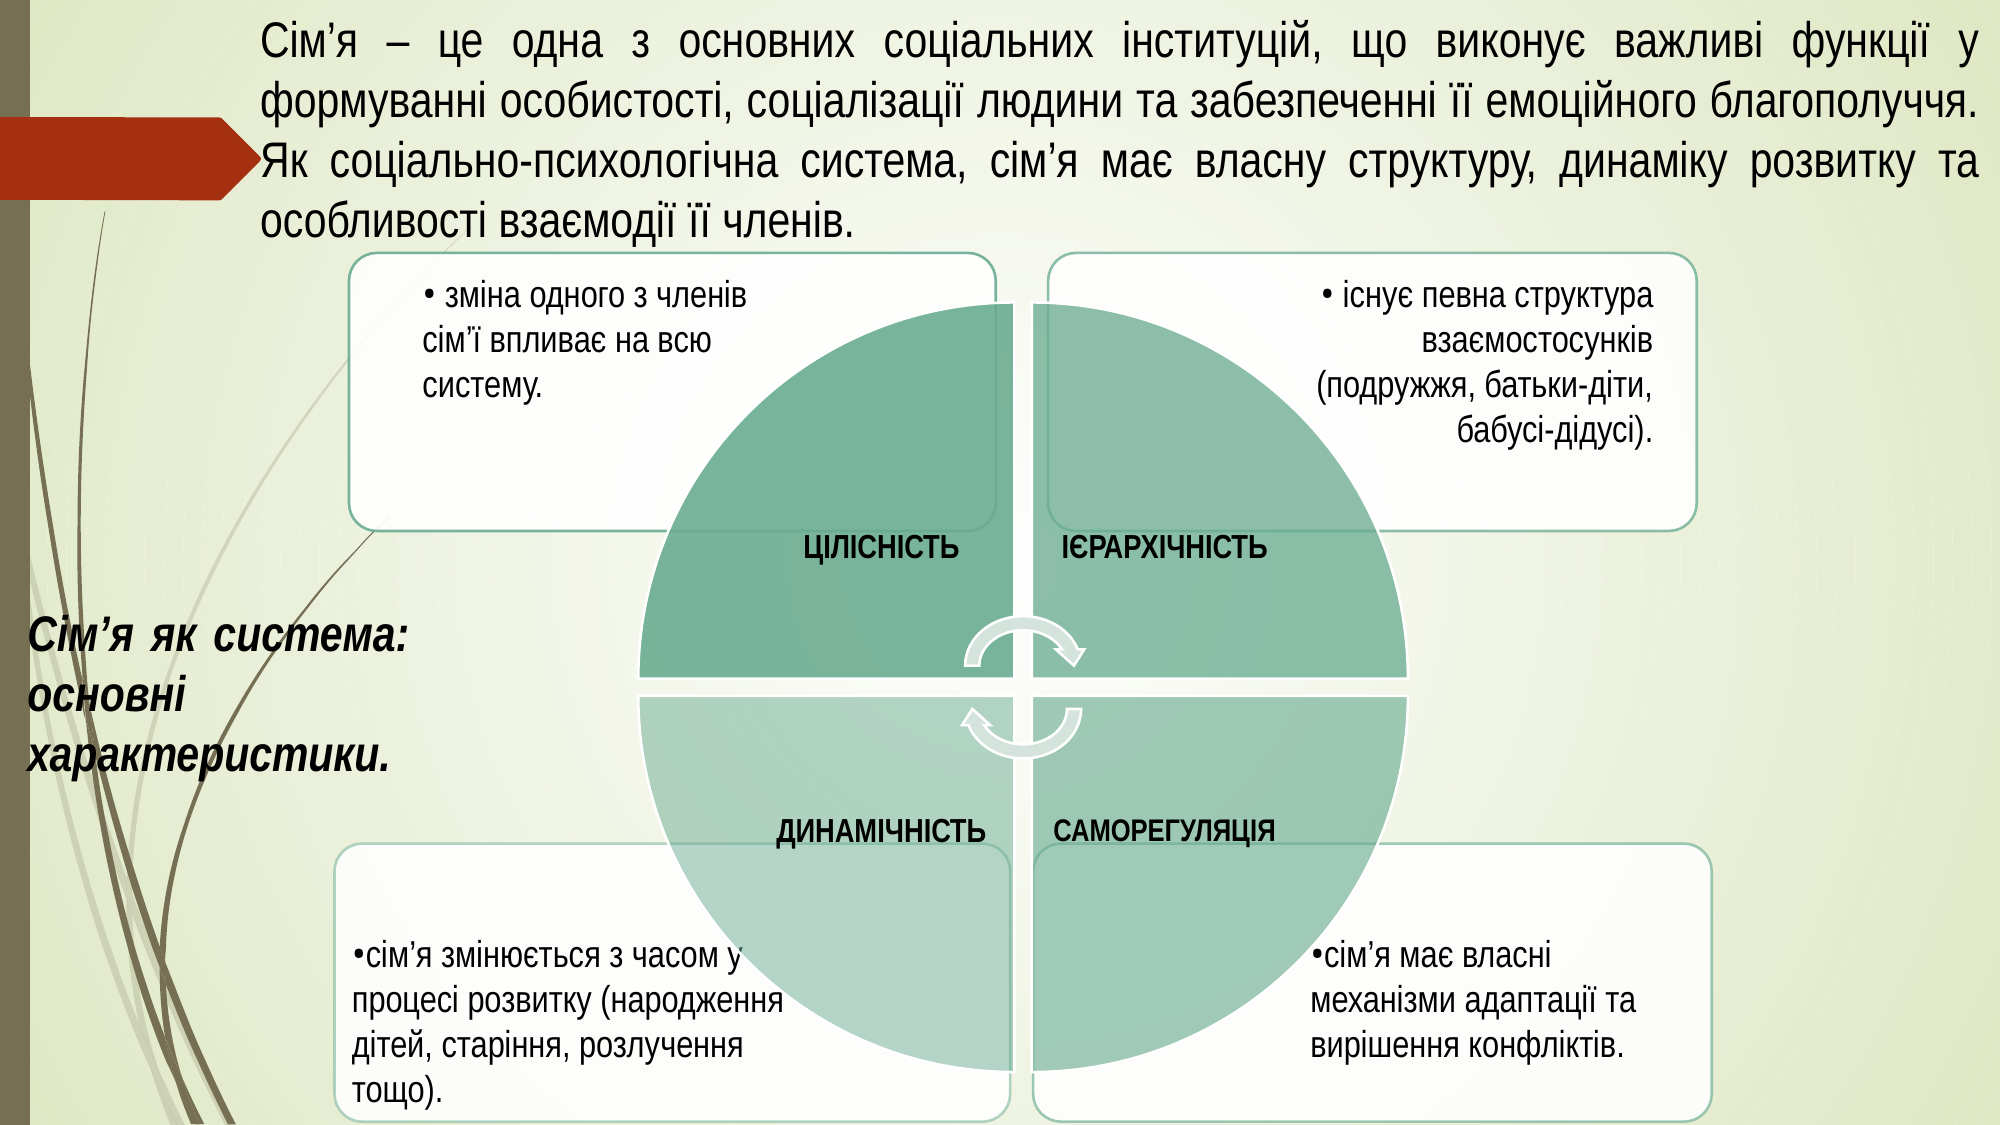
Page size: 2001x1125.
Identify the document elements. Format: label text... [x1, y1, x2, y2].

text_box ЦІЛІСНІСТЬ [638, 302, 1015, 679]
text_box [962, 709, 1082, 759]
text_box зміна одного з членів сім’ї впливає на всю систему. [349, 252, 996, 531]
text_box існує певна структура взаємостосунків (подружжя, батьки-діти, бабусі-дідусі). [1048, 252, 1697, 531]
text_box ДИНАМІЧНІСТЬ [638, 695, 1015, 1073]
text_box Сім’я як система: основні характеристики. [12, 594, 536, 789]
text_box ІЄРАРХІЧНІСТЬ [1031, 302, 1408, 679]
text_box сім’я має власні механізми адаптації та вирішення конфліктів. [1033, 843, 1712, 1122]
text_box [965, 616, 1085, 666]
text_box САМОРЕГУЛЯЦІЯ [1031, 695, 1408, 1073]
list Сім’я – це одна з основних соціальних інституцій, що виконує важливі функції у формуванні особистості, соціалізації людини та забезпеченні її емоційного благополуччя. Як соціально-психологічна система, сім’я має власну структуру, динаміку розвитку та особливості взаємодії її членів. [245, 0, 2000, 292]
text_box сім’я змінюється з часом у процесі розвитку (народження дітей, старіння, розлучення тощо). [334, 843, 1011, 1122]
